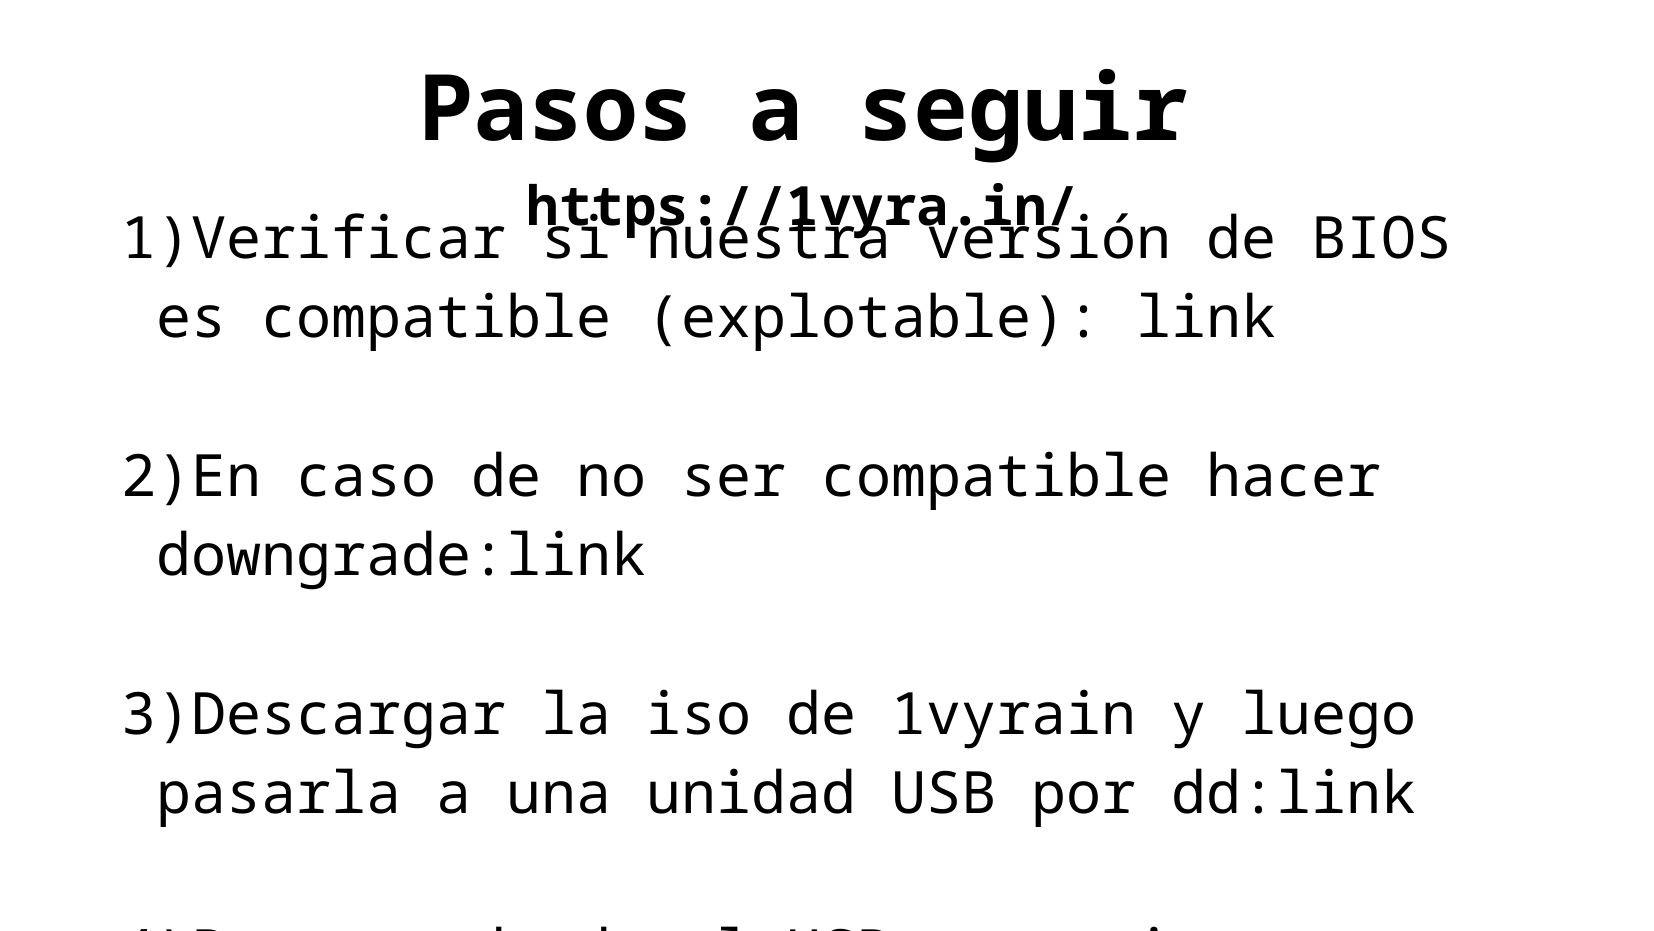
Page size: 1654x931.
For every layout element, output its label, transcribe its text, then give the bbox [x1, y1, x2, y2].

text_box Verificar si nuestra versión de BIOS es compatible (explotable): link En caso de no ser compatible hacer downgrade:link Descargar la iso de 1vyrain y luego pasarla a una unidad USB por dd:link Bootear desde el USB y seguir instrucciones. [106, 188, 1512, 845]
text_box Pasos a seguir https://1vyra.in/ [377, 35, 1229, 197]
